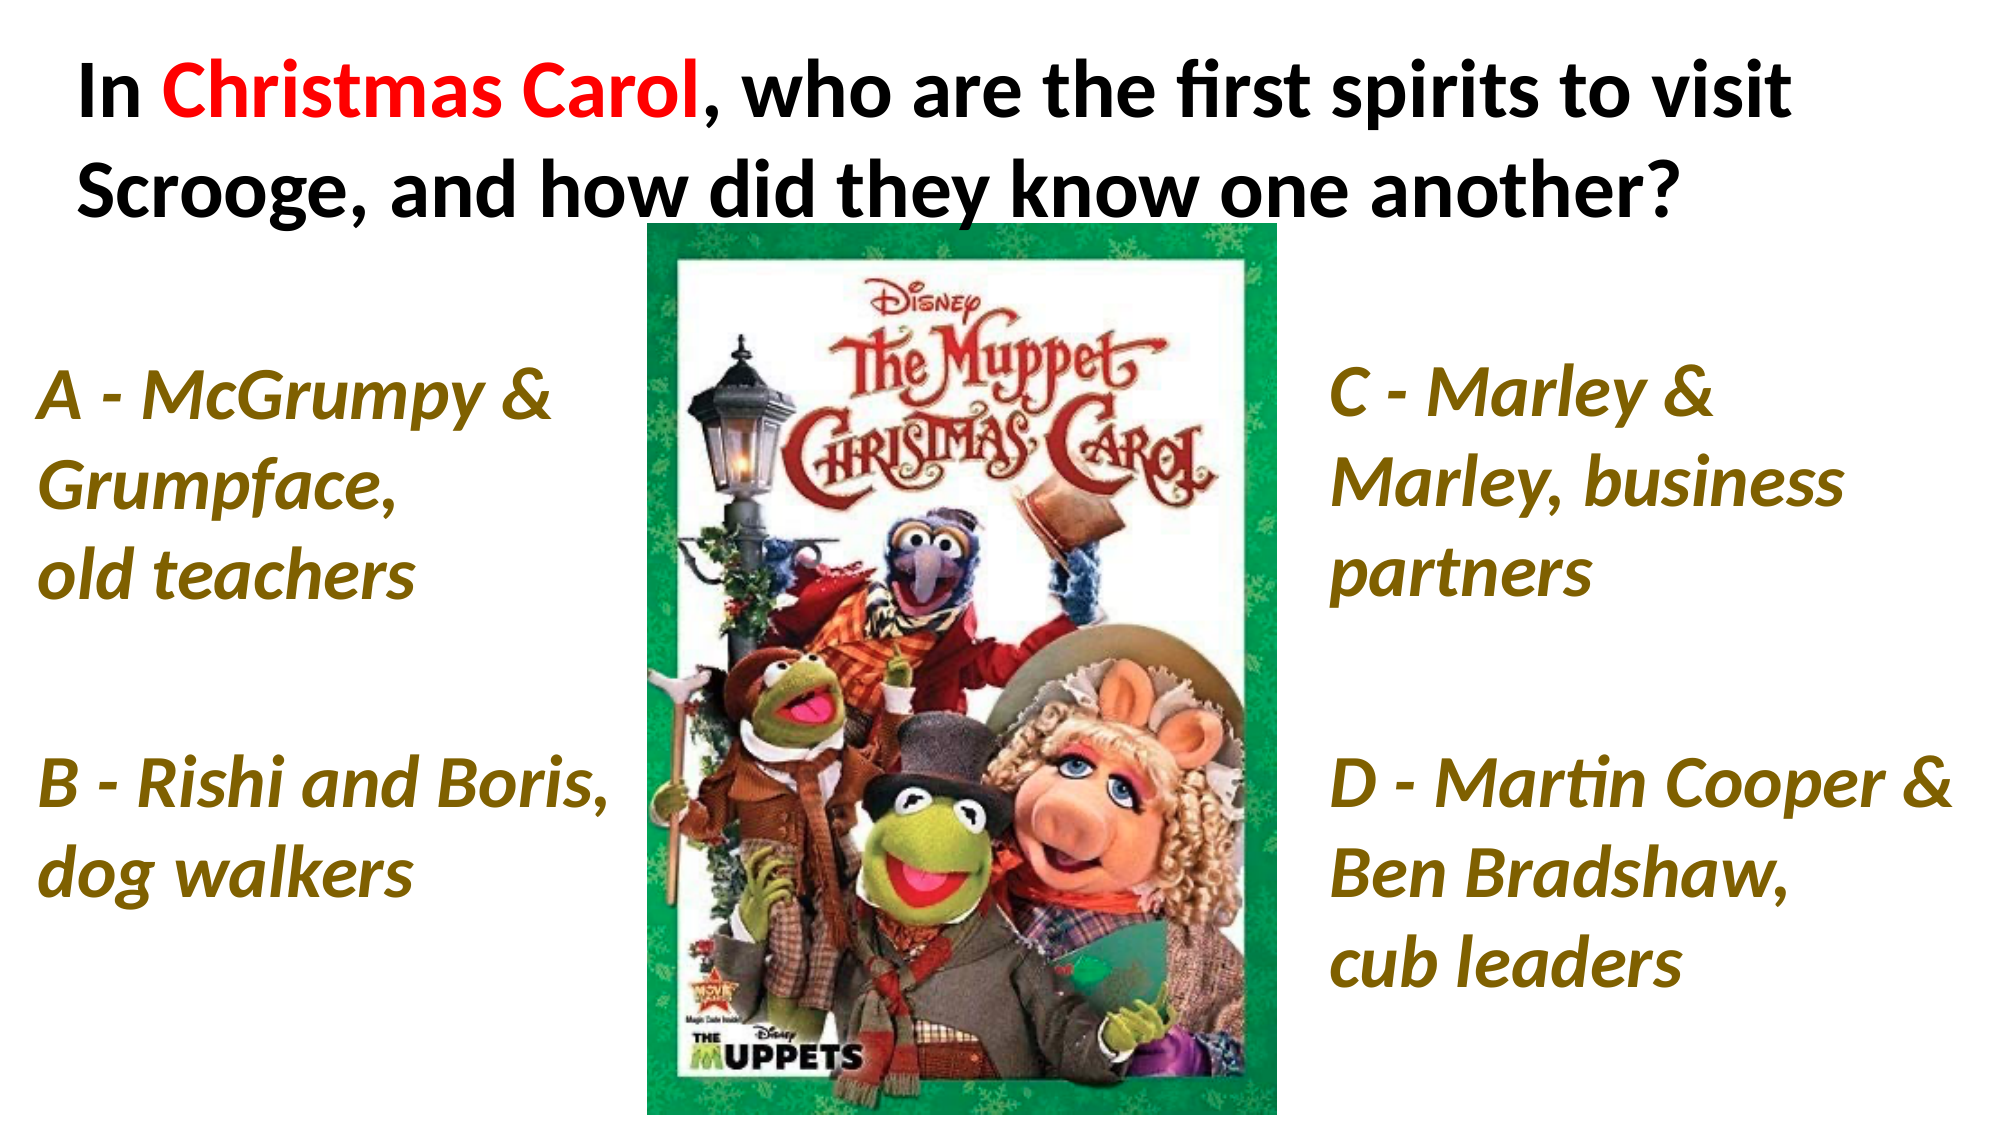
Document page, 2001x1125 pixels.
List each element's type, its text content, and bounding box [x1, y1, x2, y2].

text_box A - McGrumpy & Grumpface, old teachers [22, 336, 647, 625]
text_box D - Martin Cooper & Ben Bradshaw, cub leaders [1314, 724, 2000, 1013]
picture [647, 244, 1277, 1115]
text_box C - Marley & Marley, business partners [1314, 334, 1985, 623]
text_box In Christmas Carol, who are the first spirits to visit Scrooge, and how did they know one another? [61, 26, 1942, 244]
text_box B - Rishi and Boris, dog walkers [22, 724, 633, 922]
